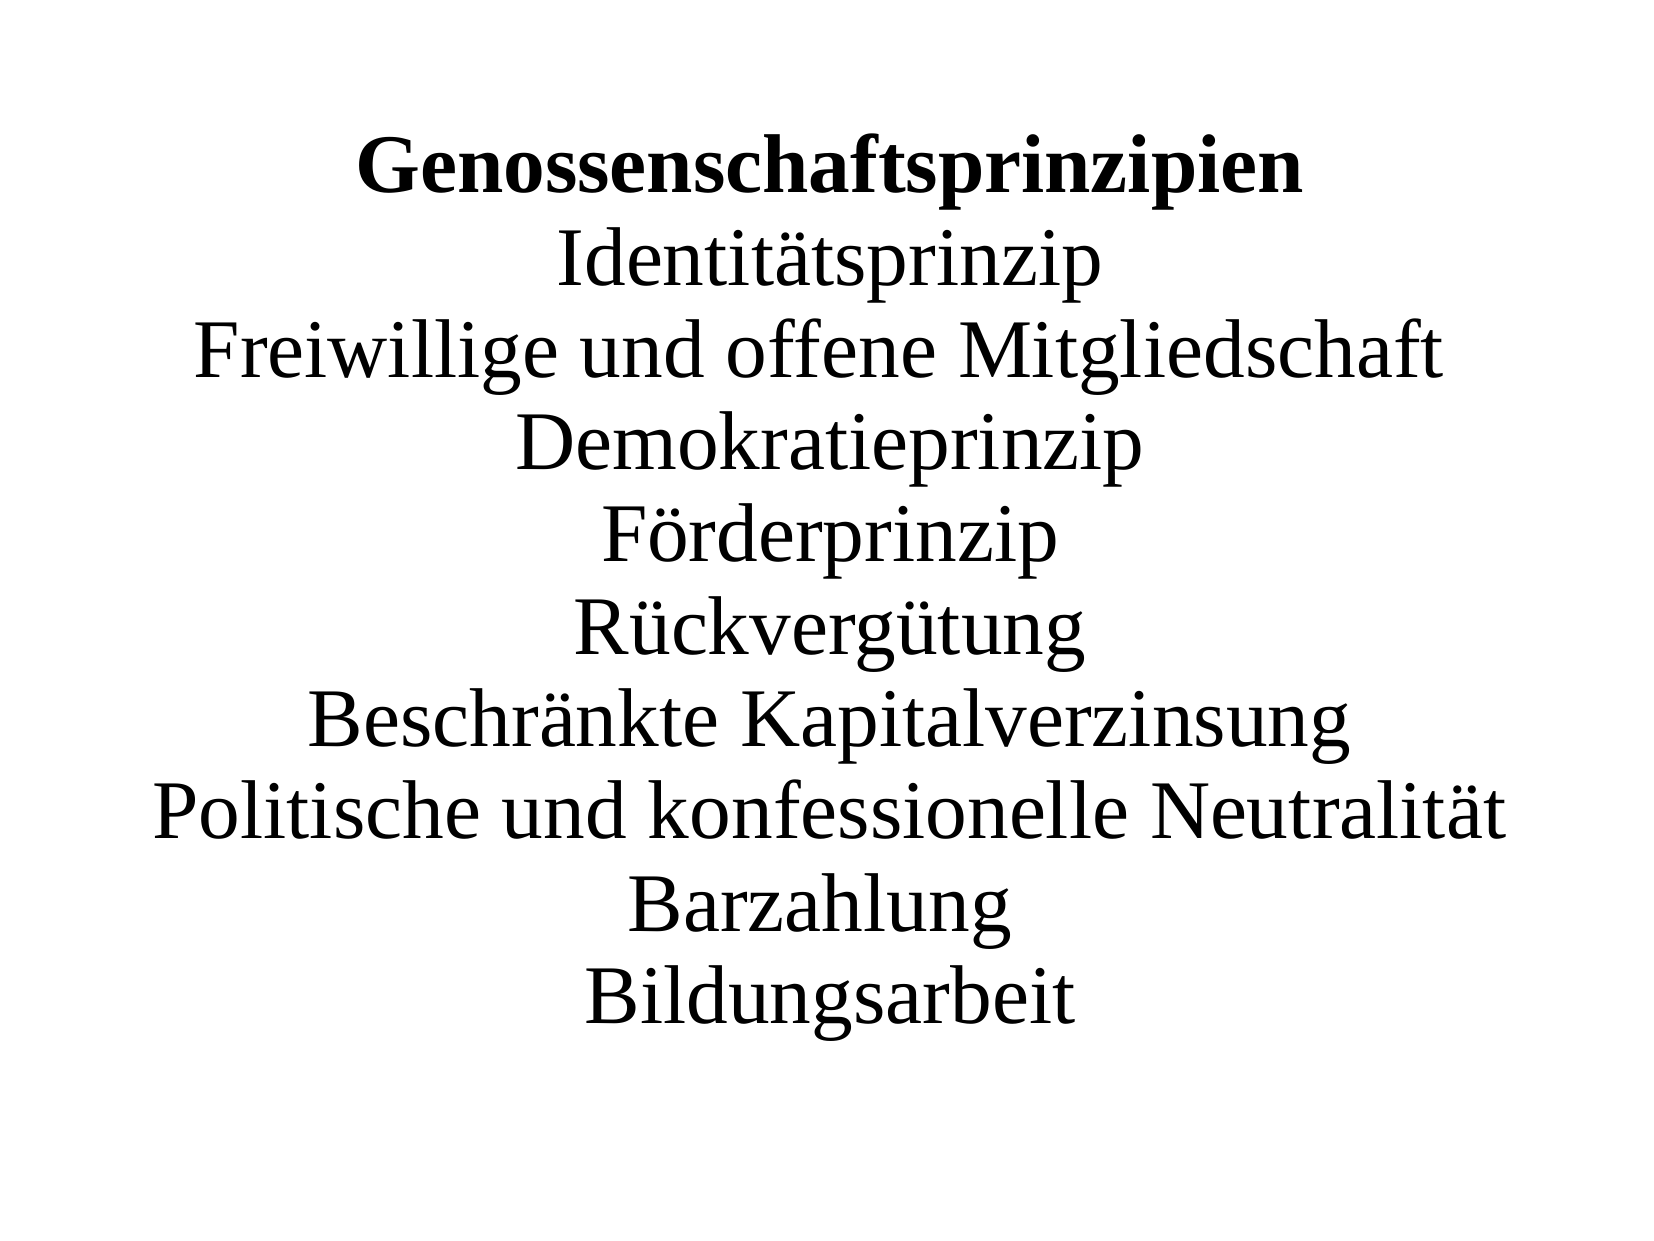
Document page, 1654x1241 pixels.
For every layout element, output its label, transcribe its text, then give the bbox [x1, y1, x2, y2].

text_box Genossenschaftsprinzipien Identitätsprinzip Freiwillige und offene Mitgliedschaft Demokratieprinzip Förderprinzip Rückvergütung Beschränkte Kapitalverzinsung Politische und konfessionelle Neutralität Barzahlung Bildungsarbeit [113, 111, 1548, 1049]
